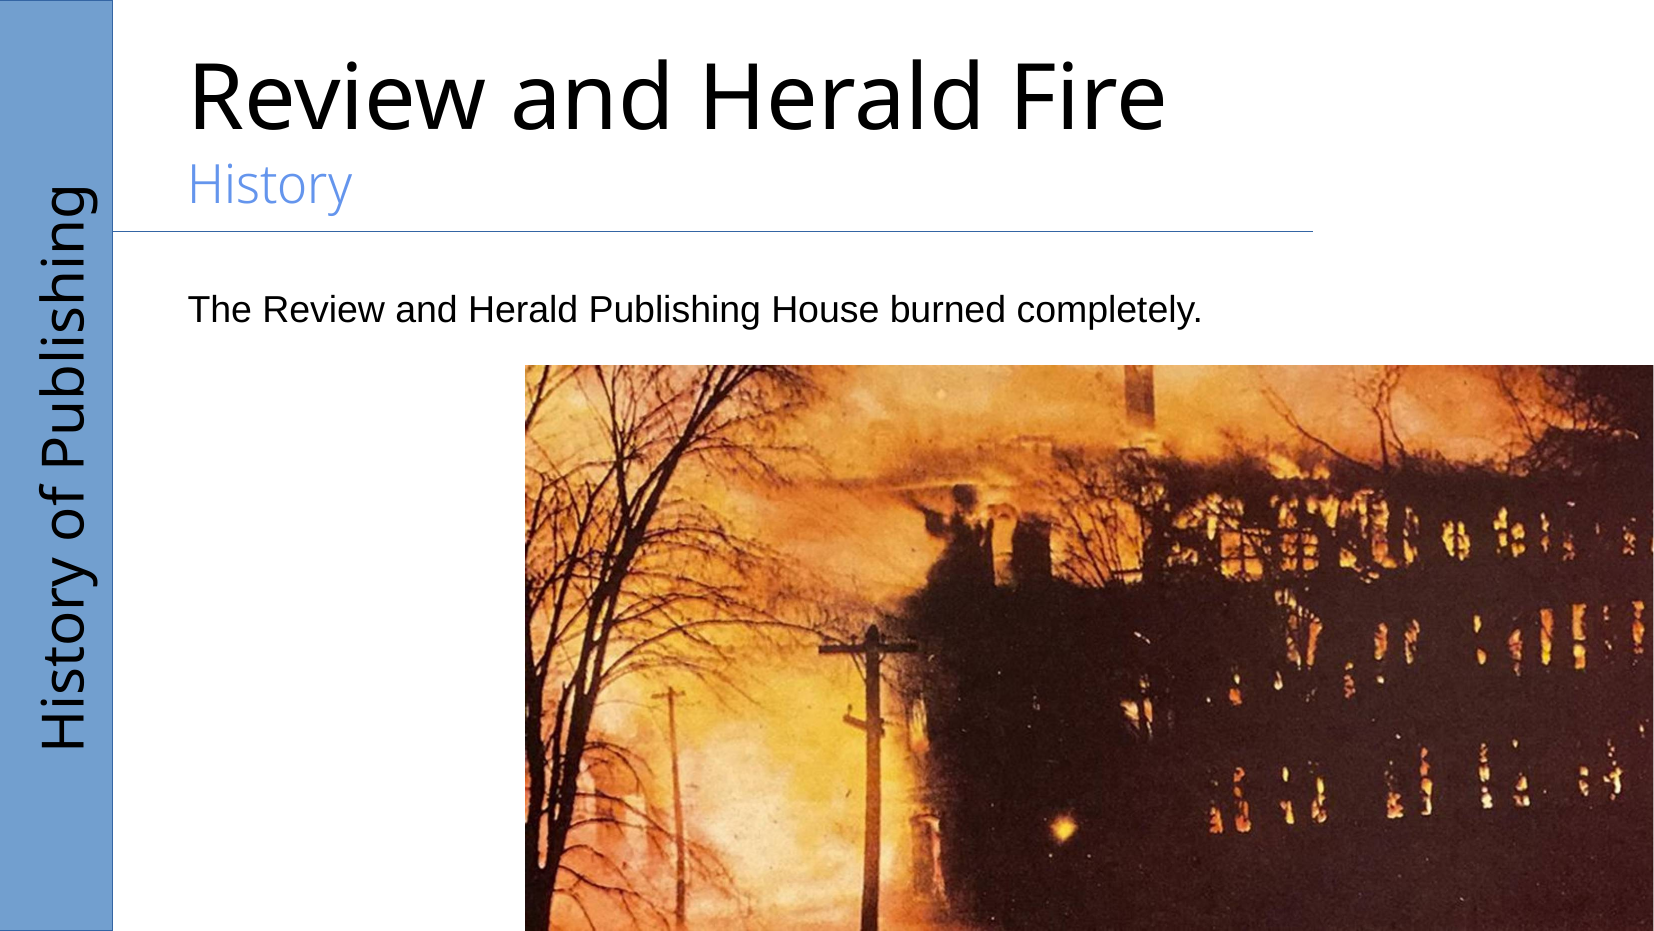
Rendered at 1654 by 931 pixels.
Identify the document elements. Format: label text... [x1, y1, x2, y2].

text_box History of Publishing [13, 37, 105, 901]
title Review and Herald Fire [187, 33, 1571, 125]
picture [525, 365, 1654, 931]
title History [187, 125, 1571, 239]
text_box [0, 0, 113, 931]
subtitle The Review and Herald Publishing House burned completely. [187, 288, 1571, 877]
